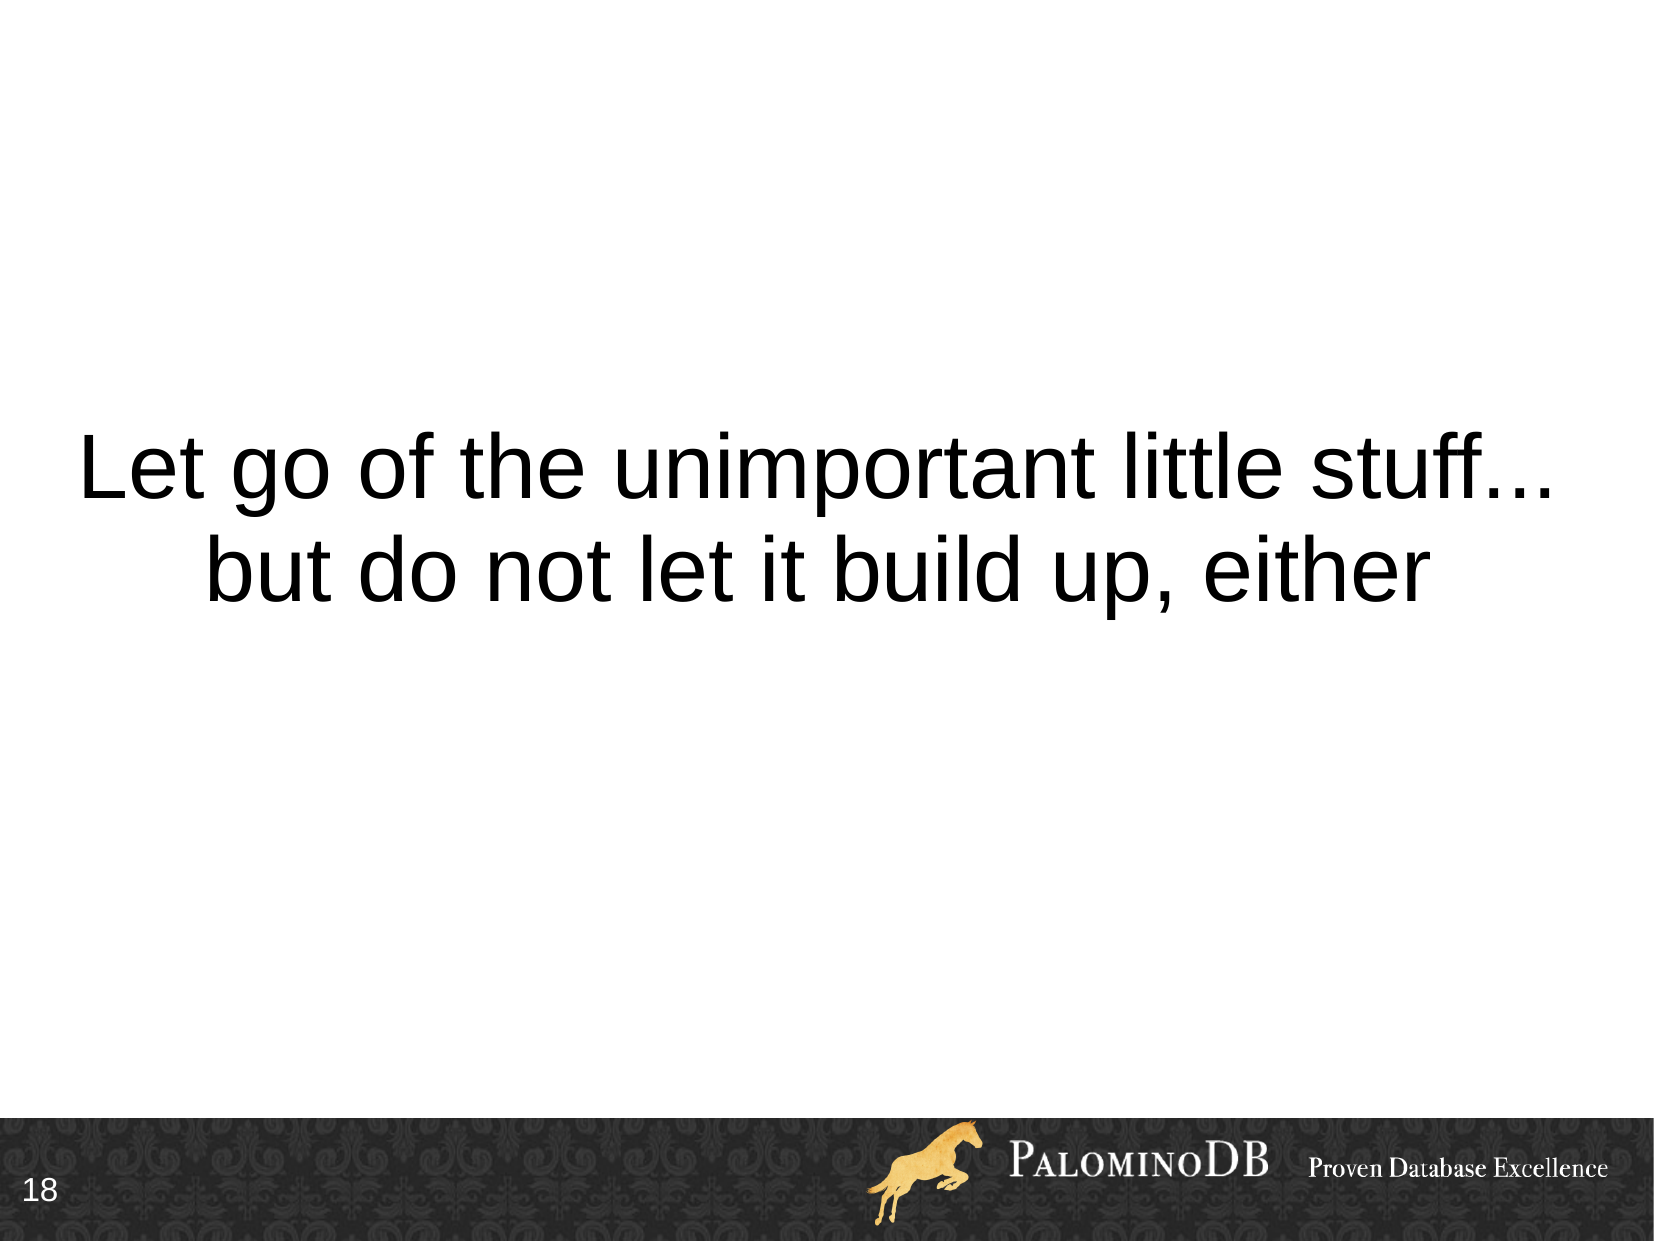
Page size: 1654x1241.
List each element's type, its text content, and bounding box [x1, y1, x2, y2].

title Let go of the unimportant little stuff... but do not let it build up, either [75, 412, 1564, 624]
picture [0, 1109, 1654, 1241]
